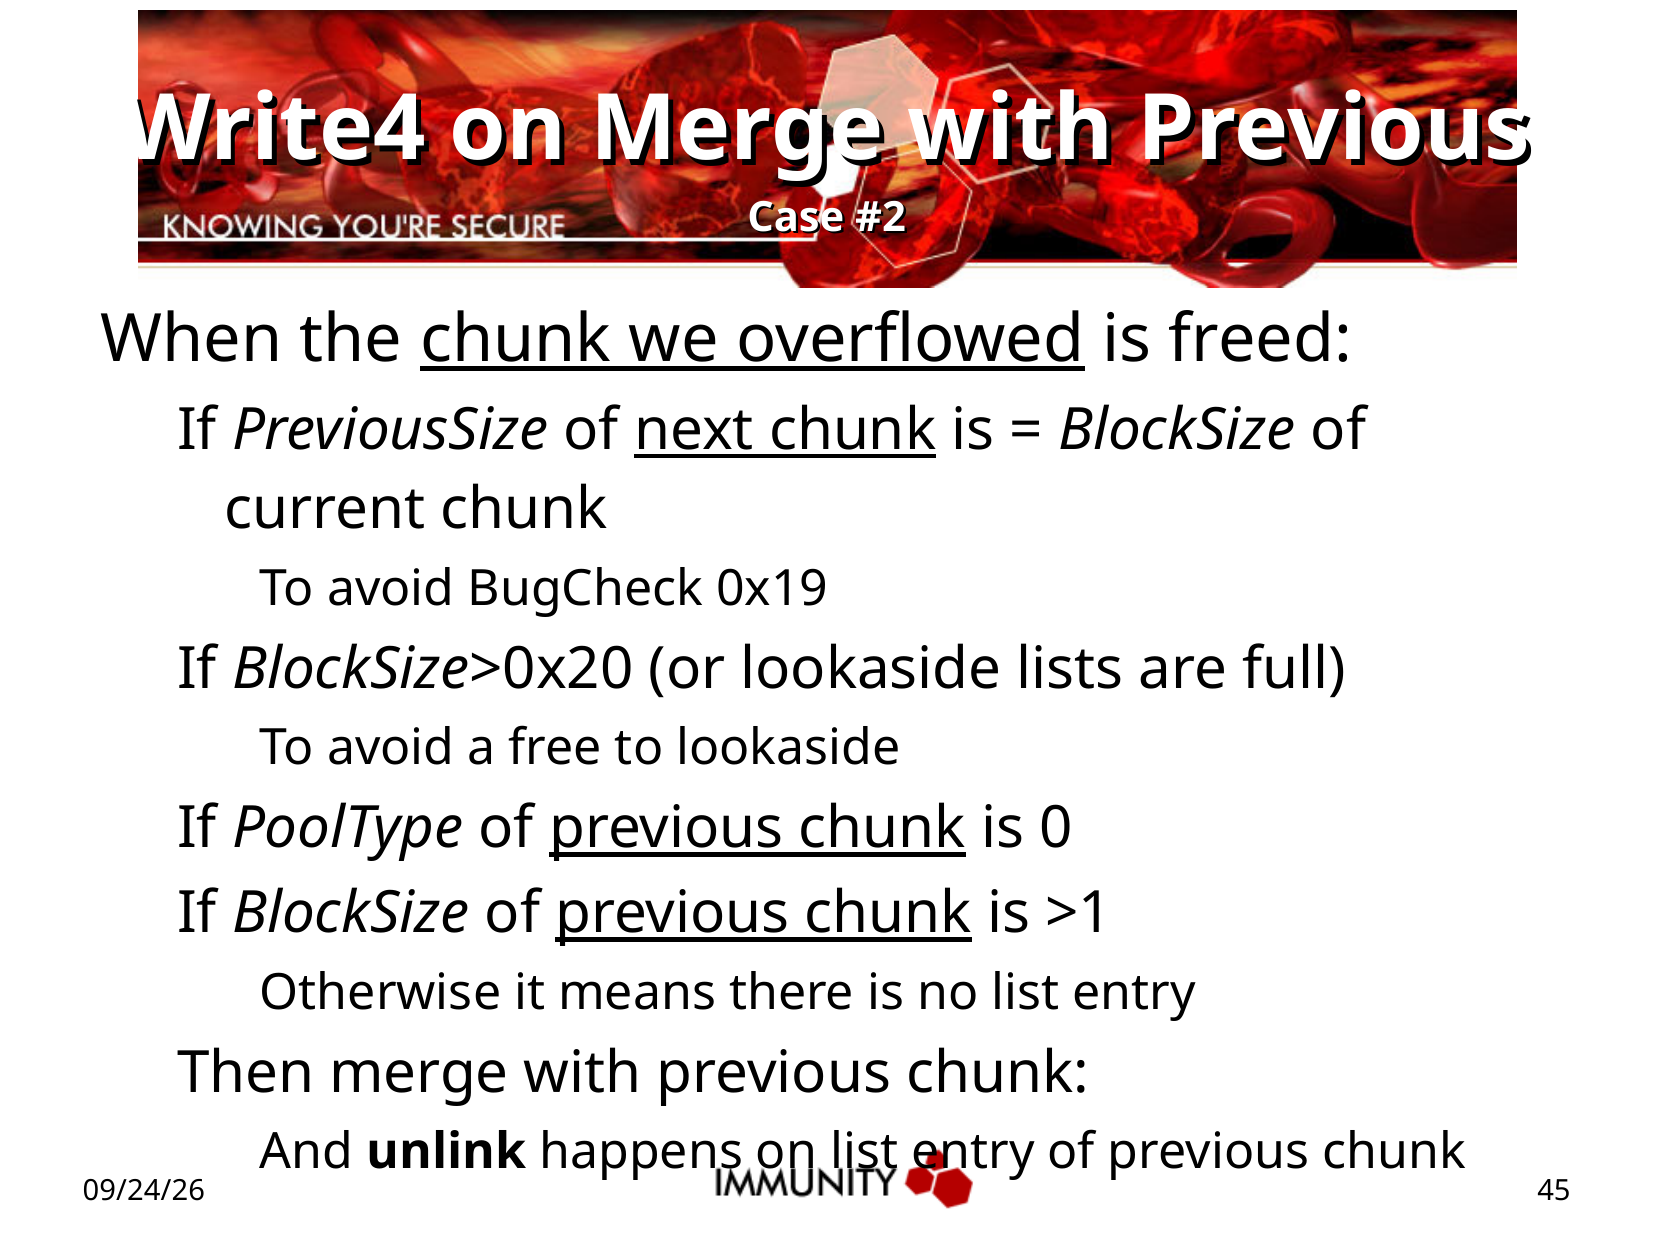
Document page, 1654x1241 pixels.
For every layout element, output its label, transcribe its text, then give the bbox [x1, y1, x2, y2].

picture [138, 10, 1517, 56]
picture [138, 250, 1517, 288]
picture [694, 1130, 984, 1235]
list When the chunk we overflowed is freed: If PreviousSize of next chunk is = BlockSize of current chunk To avoid BugCheck 0x19 If BlockSize>0x20 (or lookaside lists are full) To avoid a free to lookaside If PoolType of previous chunk is 0 If BlockSize of previous chunk is >1 Otherwise it means there is no list entry Then merge with previous chunk: And unlink happens on list entry of previous chunk [82, 290, 1571, 1094]
picture [979, 1145, 984, 1165]
title Write4 on Merge with Previous Case #2 [82, 56, 1571, 250]
